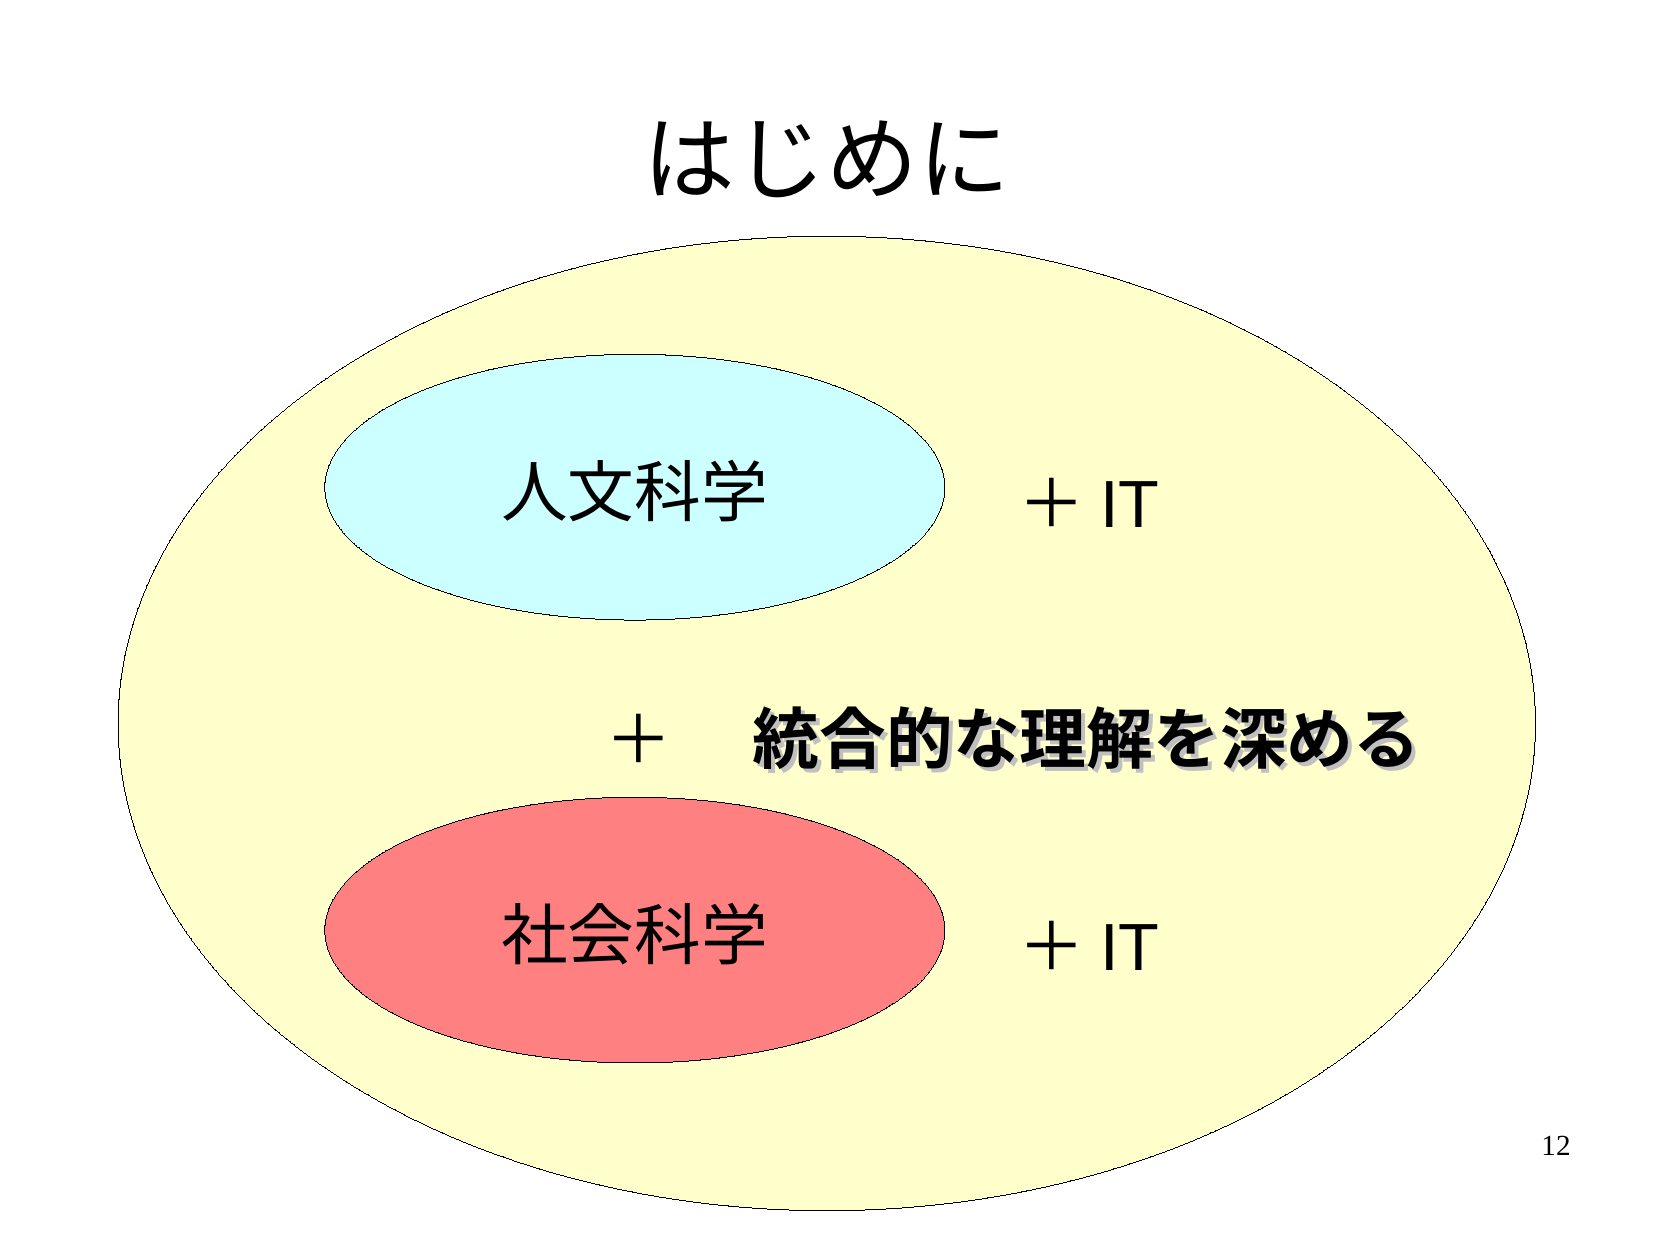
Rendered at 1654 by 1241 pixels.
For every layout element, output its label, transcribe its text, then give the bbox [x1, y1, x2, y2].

text_box ＋ [590, 679, 738, 761]
text_box 人文科学 [324, 354, 945, 621]
text_box 社会科学 [324, 797, 945, 1063]
text_box [118, 236, 1533, 1211]
title はじめに [82, 49, 1571, 257]
text_box 統合的な理解を深める [738, 679, 1654, 857]
text_box ＋ IT [1003, 885, 1241, 976]
text_box ＋ IT [1003, 442, 1241, 533]
